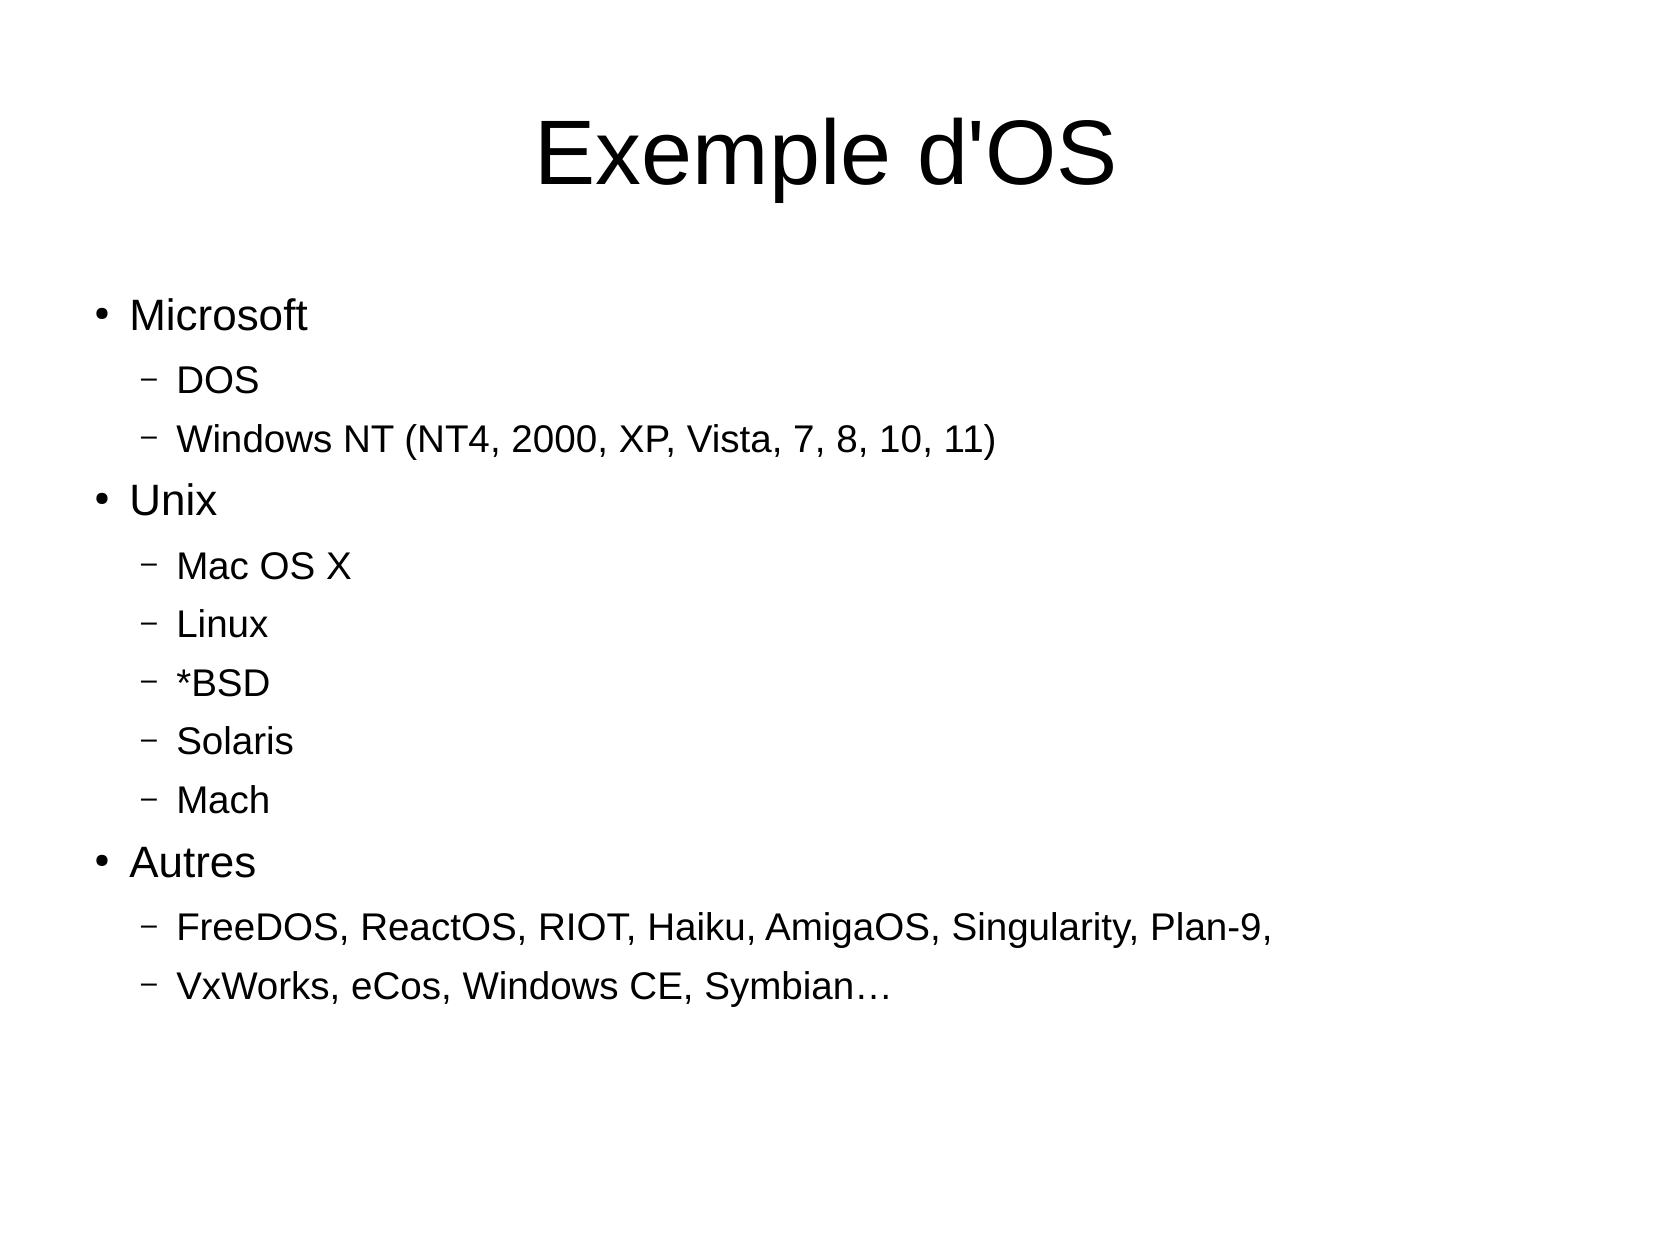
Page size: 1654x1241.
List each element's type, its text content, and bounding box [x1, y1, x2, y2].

list Microsoft DOS Windows NT (NT4, 2000, XP, Vista, 7, 8, 10, 11) Unix Mac OS X Linux *BSD Solaris Mach Autres FreeDOS, ReactOS, RIOT, Haiku, AmigaOS, Singularity, Plan-9, VxWorks, eCos, Windows CE, Symbian… [82, 290, 1571, 1010]
title Exemple d'OS [82, 49, 1571, 257]
